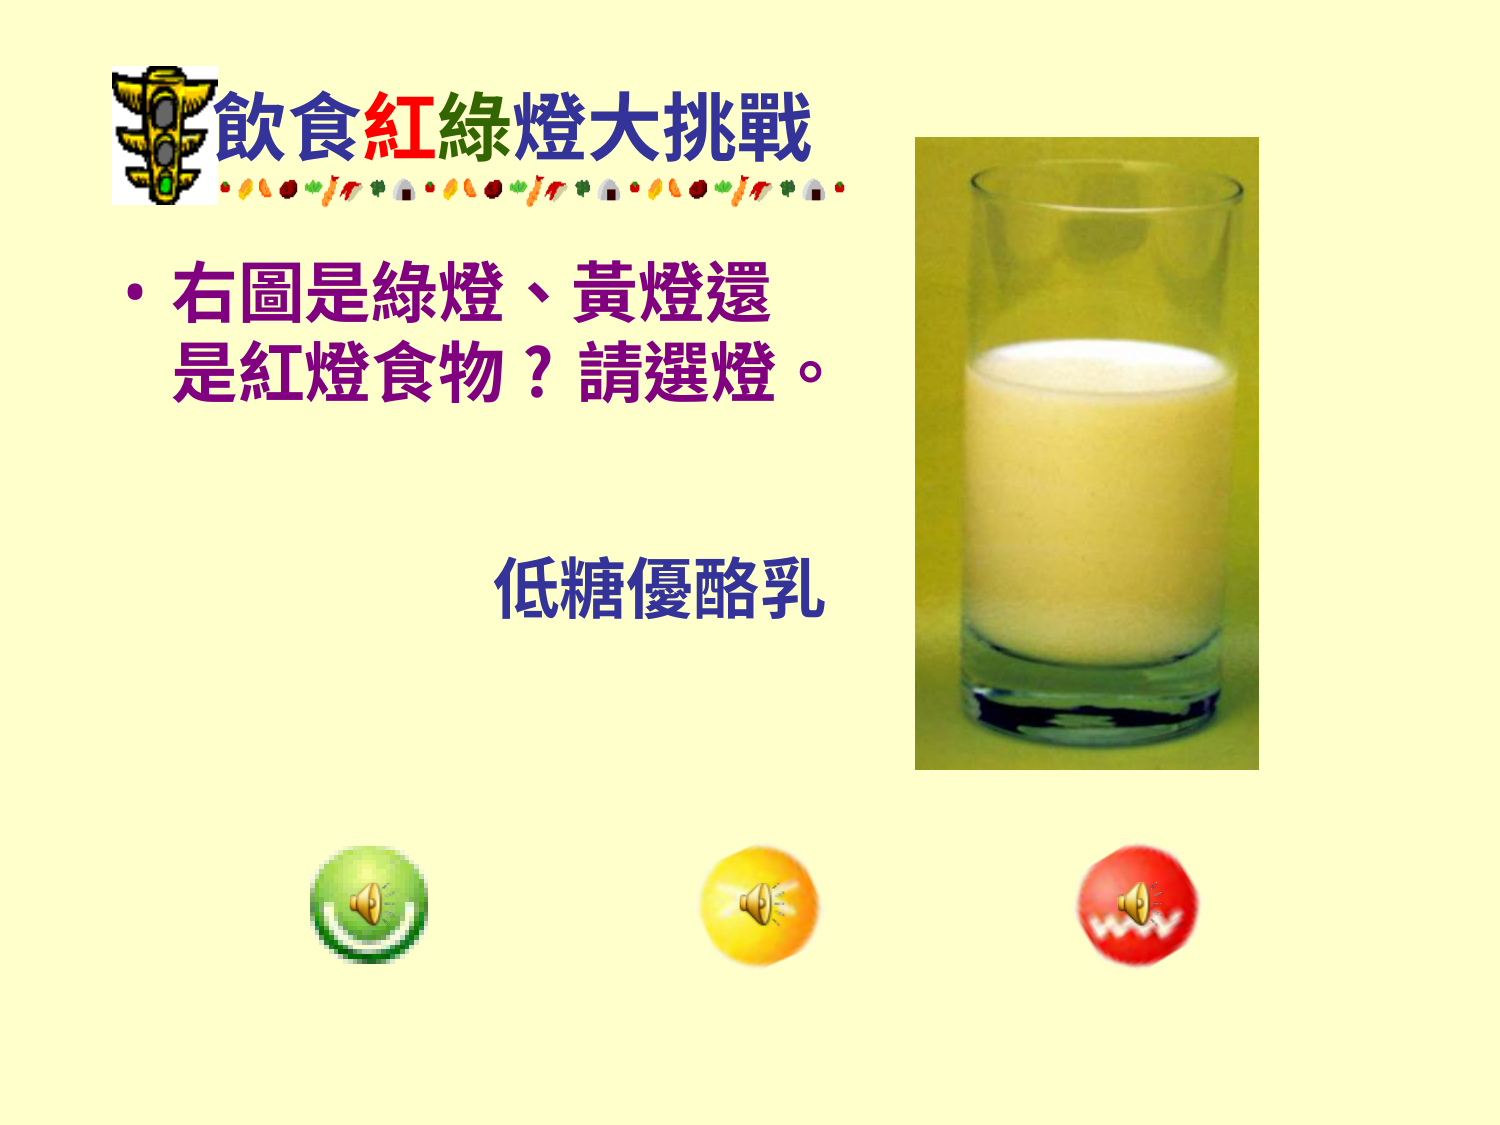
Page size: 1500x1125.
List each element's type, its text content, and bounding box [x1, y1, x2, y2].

text_box 低糖優酪乳 [478, 538, 842, 635]
picture [112, 66, 847, 209]
picture [1048, 817, 1231, 992]
list 右圖是綠燈、黃燈還是紅燈食物?請選燈。 [100, 243, 833, 516]
picture [673, 822, 850, 988]
picture [301, 846, 443, 964]
text_box 飲食紅綠燈大挑戰 [194, 78, 868, 173]
picture [915, 137, 1259, 770]
